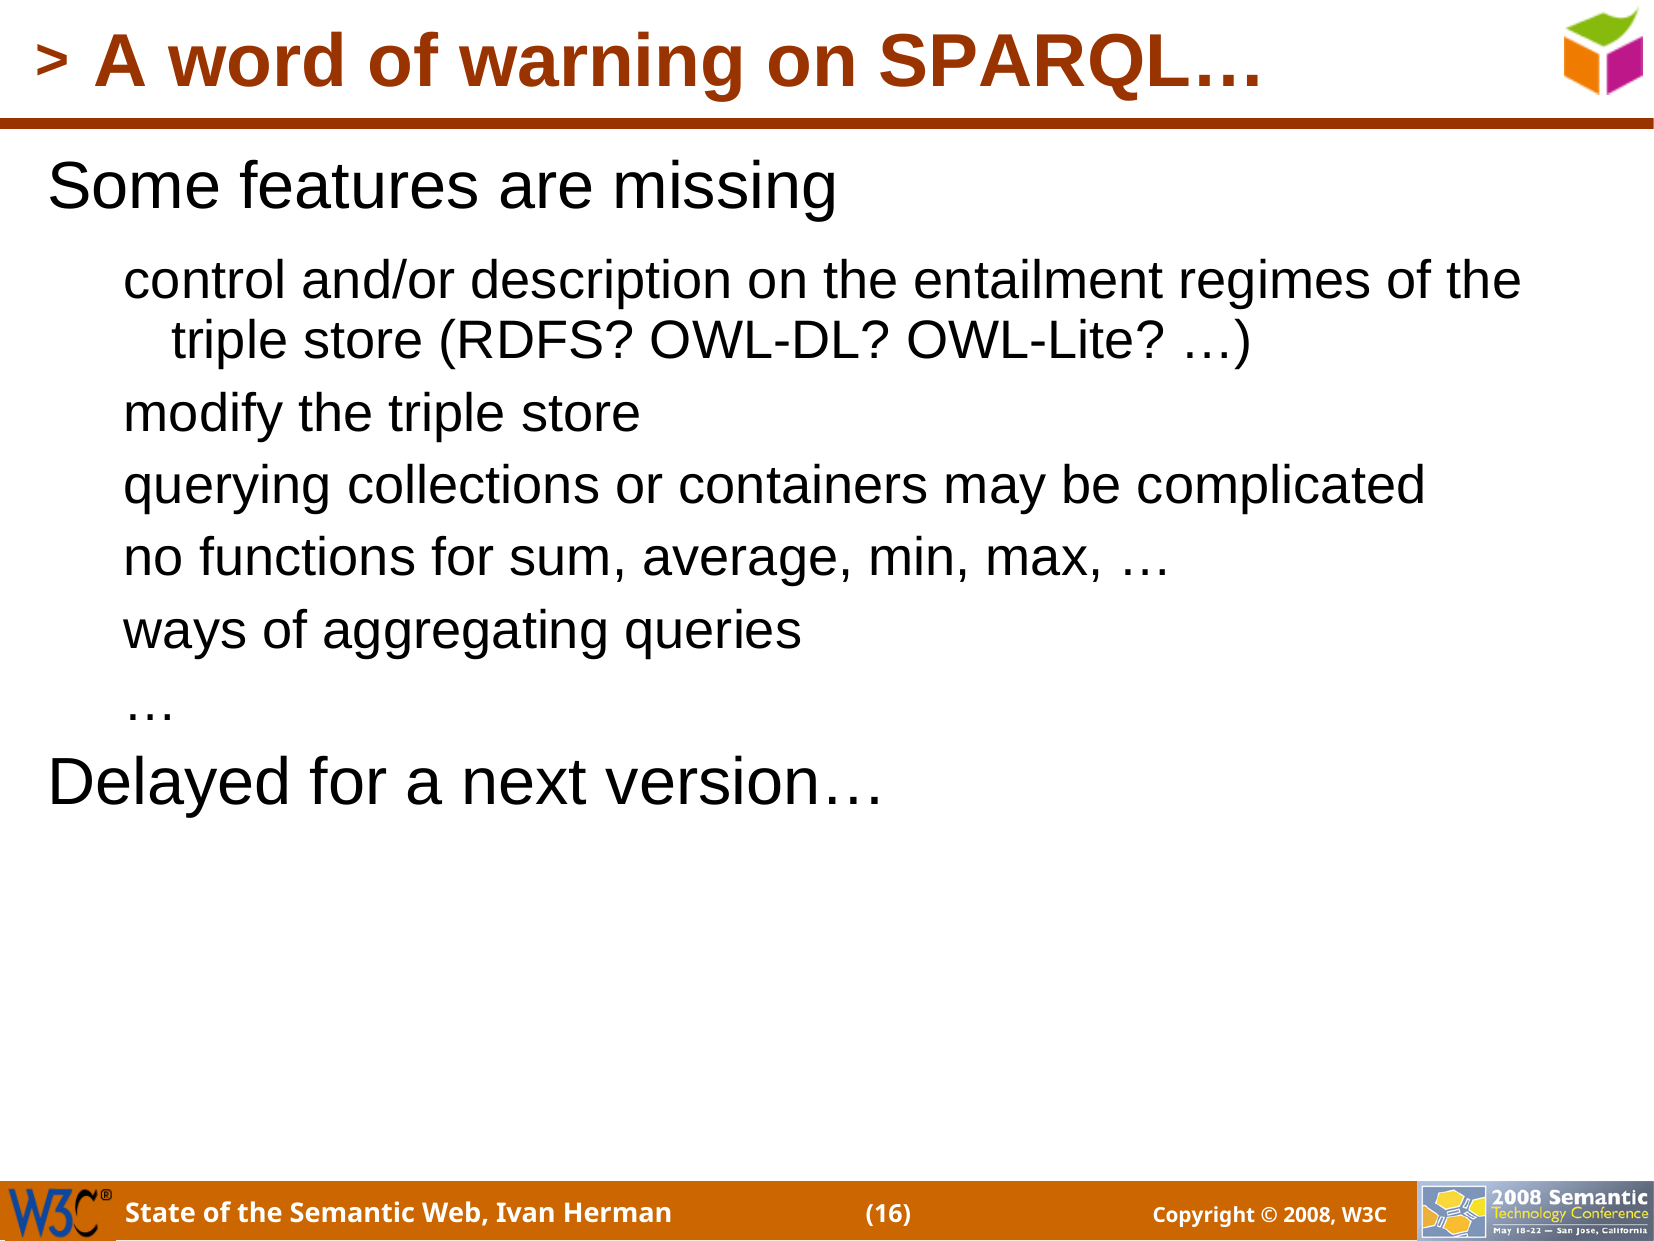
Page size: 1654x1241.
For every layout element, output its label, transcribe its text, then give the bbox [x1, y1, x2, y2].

picture [1564, 5, 1643, 95]
picture [5, 1186, 116, 1241]
picture [1417, 1181, 1654, 1241]
list Some features are missing control and/or description on the entailment regimes of the triple store (RDFS? OWL-DL? OWL-Lite? …) modify the triple store querying collections or containers may be complicated no functions for sum, average, min, max, … ways of aggregating queries … Delayed for a next version… [29, 147, 1624, 1134]
title A word of warning on SPARQL… [93, 0, 1493, 119]
